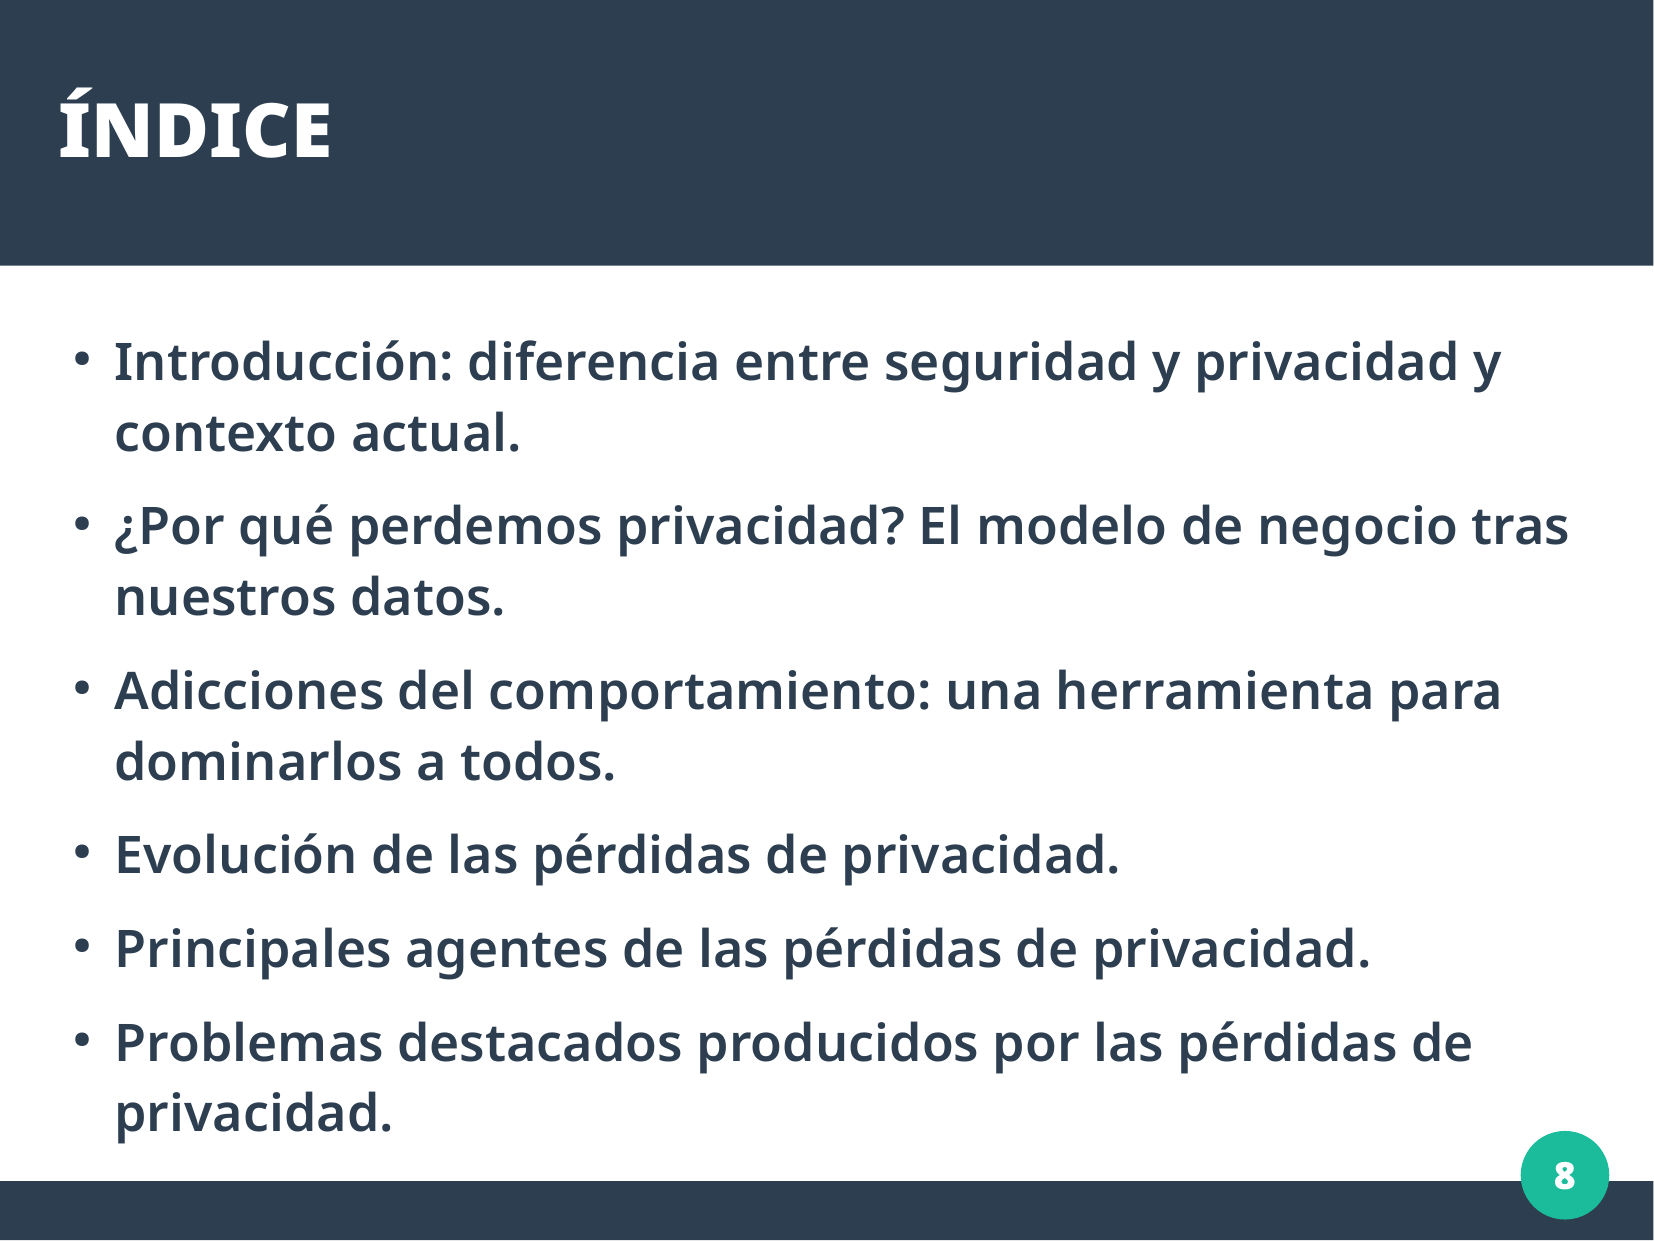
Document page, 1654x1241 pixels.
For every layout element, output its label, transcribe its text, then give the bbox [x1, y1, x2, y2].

list Introducción: diferencia entre seguridad y privacidad y contexto actual. ¿Por qué perdemos privacidad? El modelo de negocio tras nuestros datos. Adicciones del comportamiento: una herramienta para dominarlos a todos. Evolución de las pérdidas de privacidad. Principales agentes de las pérdidas de privacidad. Problemas destacados producidos por las pérdidas de privacidad. [59, 324, 1595, 1152]
title ÍNDICE [59, 49, 1595, 207]
